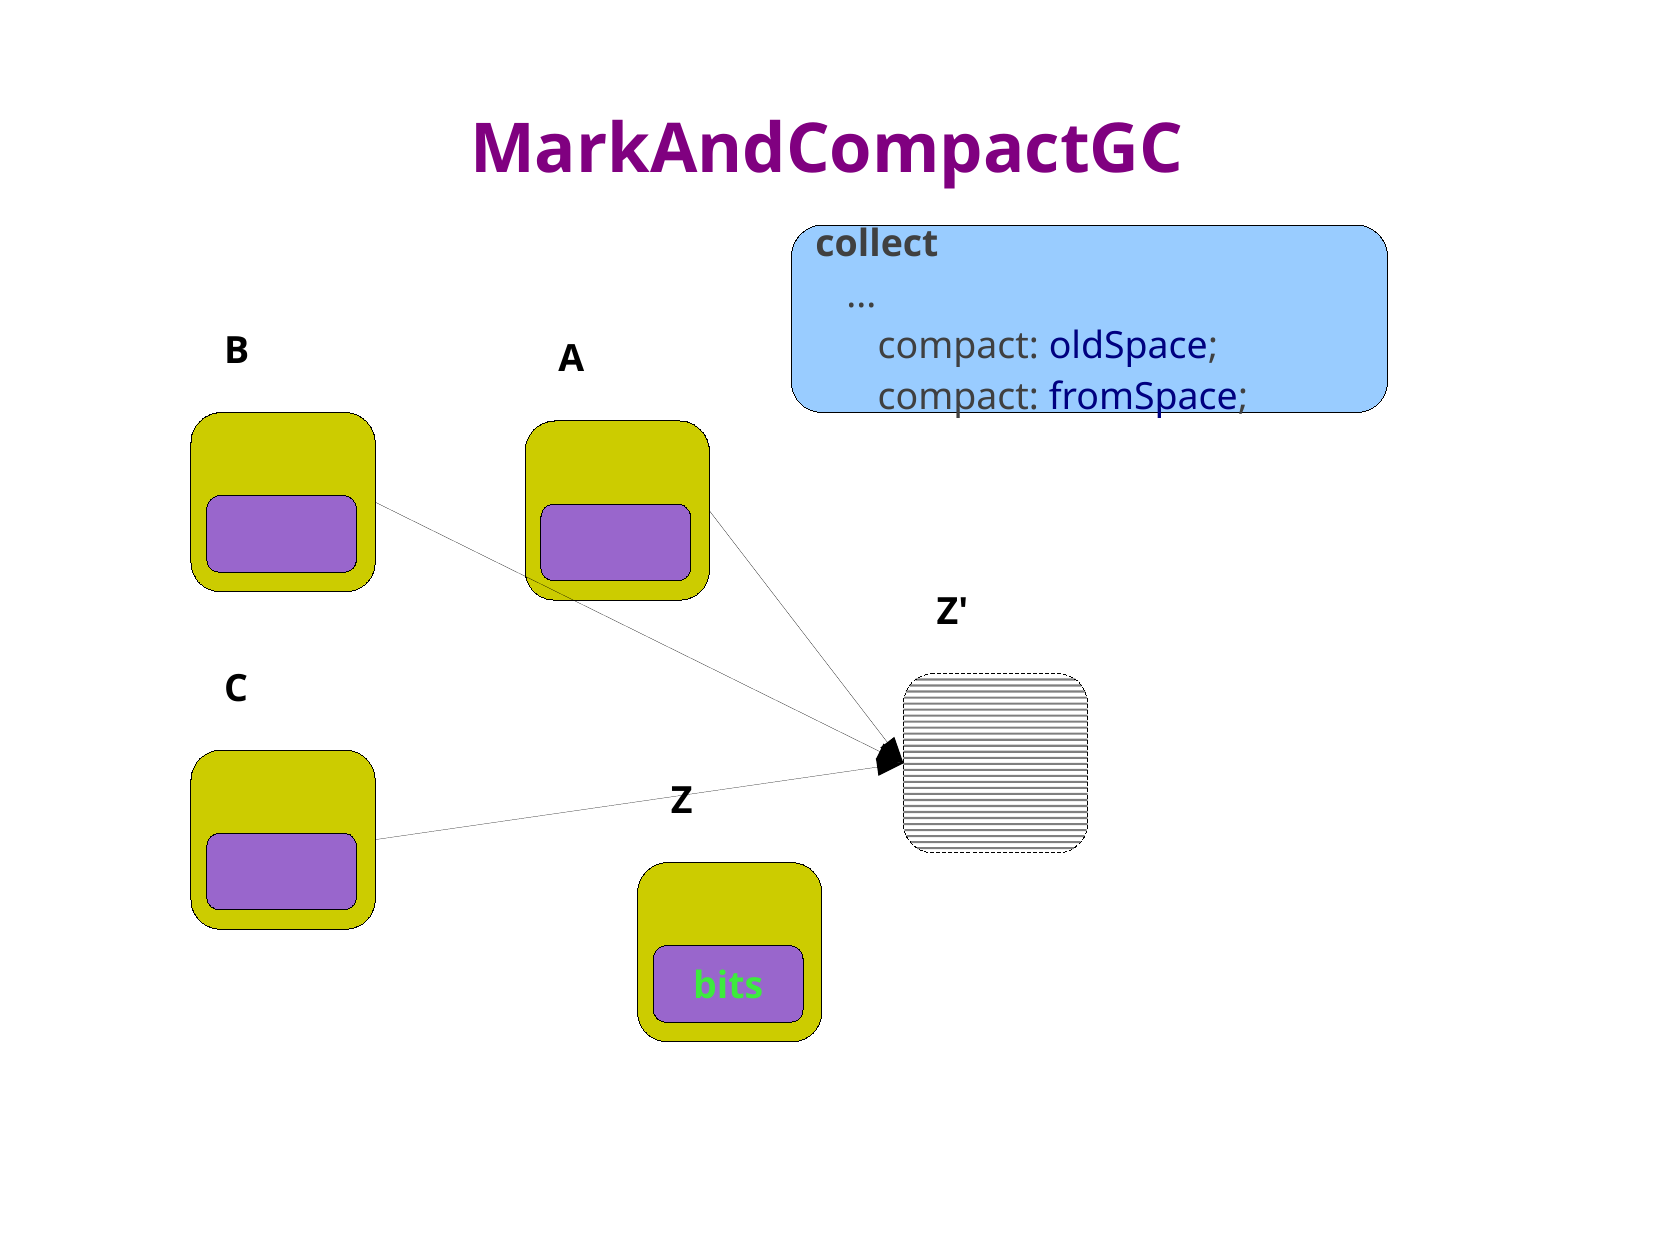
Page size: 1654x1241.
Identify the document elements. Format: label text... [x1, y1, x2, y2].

text_box B [190, 412, 376, 592]
text_box A [525, 577, 572, 601]
text_box C [190, 750, 376, 930]
text_box Z [637, 862, 822, 1042]
text_box [206, 833, 357, 910]
text_box collect ... compact: oldSpace; compact: fromSpace; [791, 225, 1388, 413]
text_box bits [653, 945, 804, 1023]
text_box MarkAndCompactGC [143, 91, 1511, 209]
text_box [540, 504, 691, 581]
text_box Z' [903, 673, 1088, 853]
text_box A [525, 420, 710, 601]
text_box [206, 495, 357, 573]
